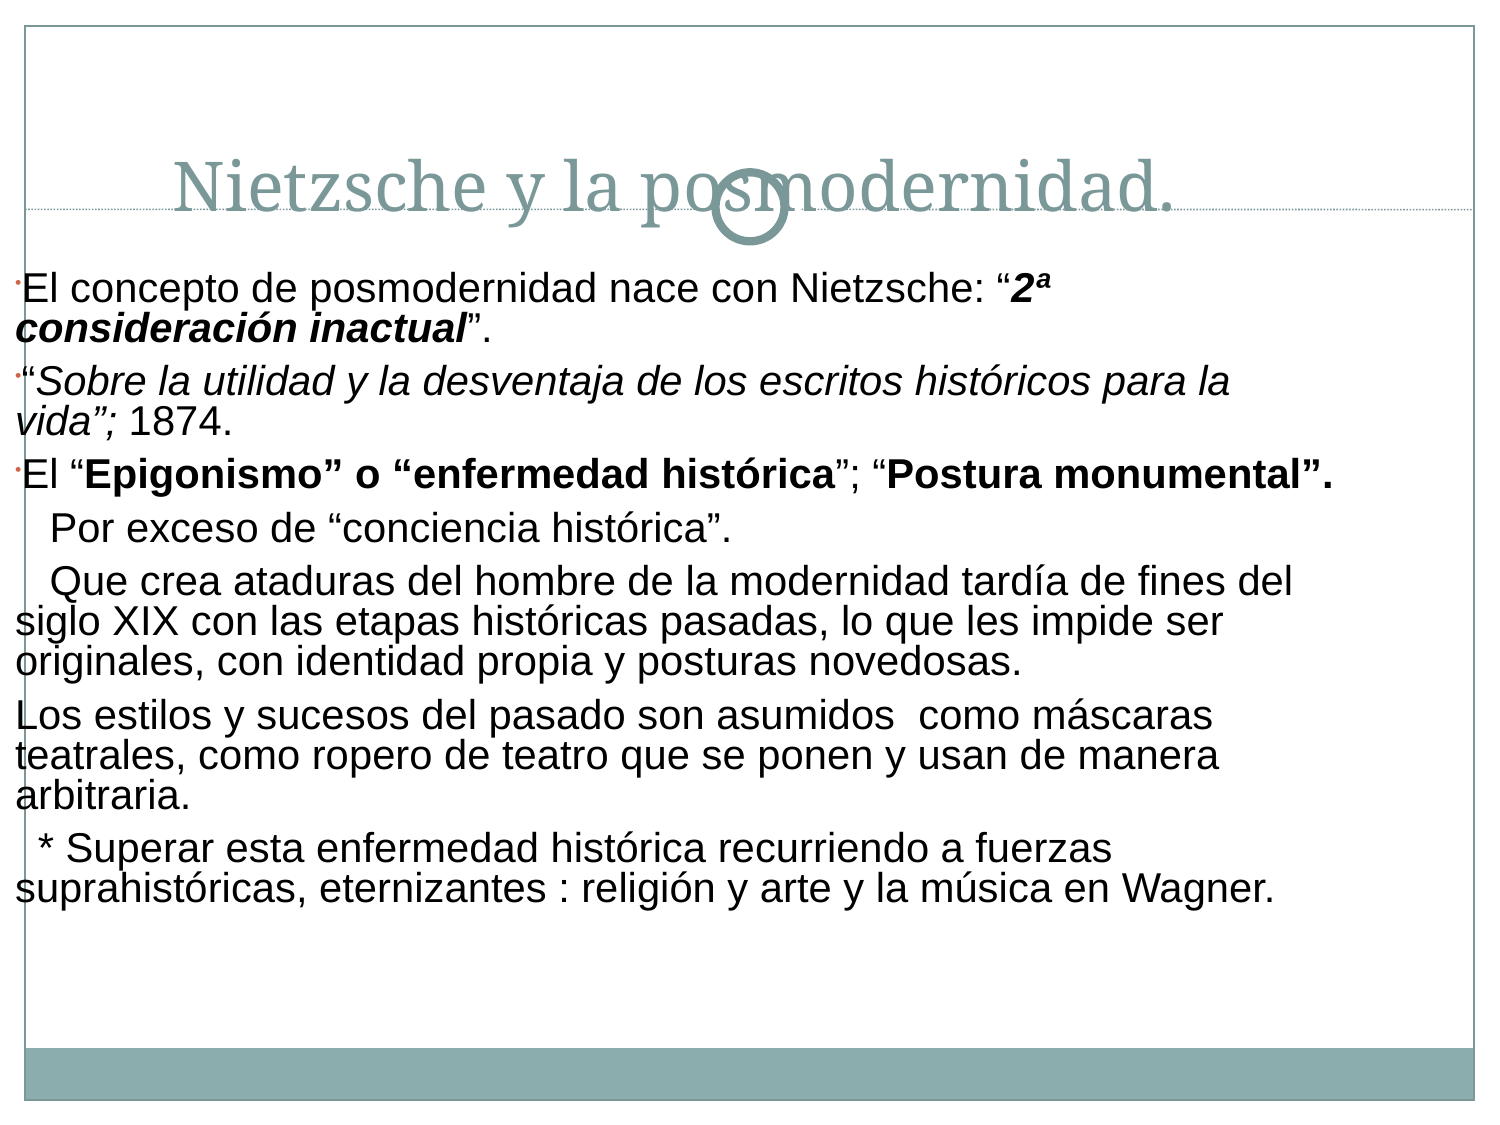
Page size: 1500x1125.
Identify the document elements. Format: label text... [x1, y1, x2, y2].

list El concepto de posmodernidad nace con Nietzsche: “2ª consideración inactual”. “Sobre la utilidad y la desventaja de los escritos históricos para la vida”; 1874. El “Epigonismo” o “enfermedad histórica”; “Postura monumental”. Por exceso de “conciencia histórica”. Que crea ataduras del hombre de la modernidad tardía de fines del siglo XIX con las etapas históricas pasadas, lo que les impide ser originales, con identidad propia y posturas novedosas. Los estilos y sucesos del pasado son asumidos como máscaras teatrales, como ropero de teatro que se ponen y usan de manera arbitraria. * Superar esta enfermedad histórica recurriendo a fuerzas suprahistóricas, eternizantes : religión y arte y la música en Wagner. [0, 262, 1351, 1005]
title Nietzsche y la posmodernidad. [0, 45, 1351, 233]
